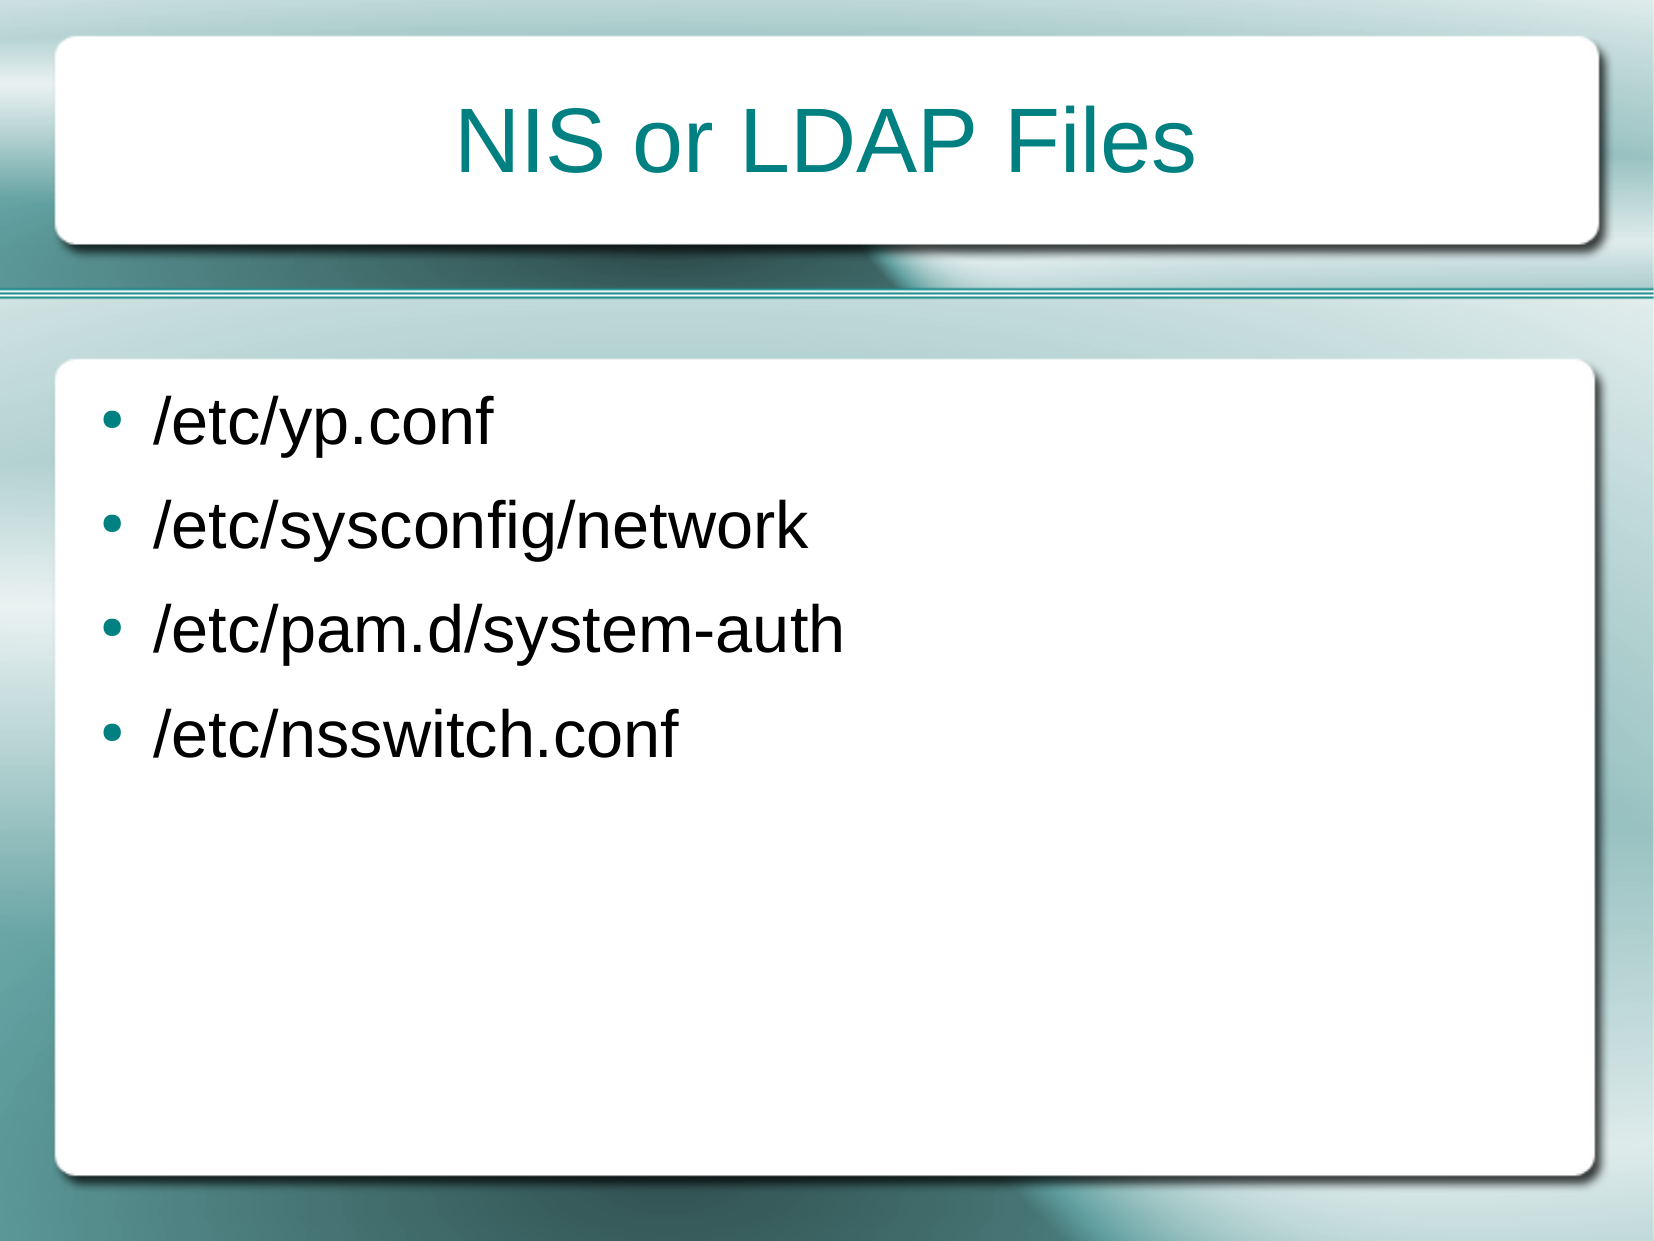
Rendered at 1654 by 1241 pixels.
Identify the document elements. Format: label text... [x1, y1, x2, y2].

list /etc/yp.conf /etc/sysconfig/network /etc/pam.d/system-auth /etc/nsswitch.conf [82, 383, 1571, 1019]
title NIS or LDAP Files [82, 45, 1571, 238]
picture [0, 0, 1654, 1241]
